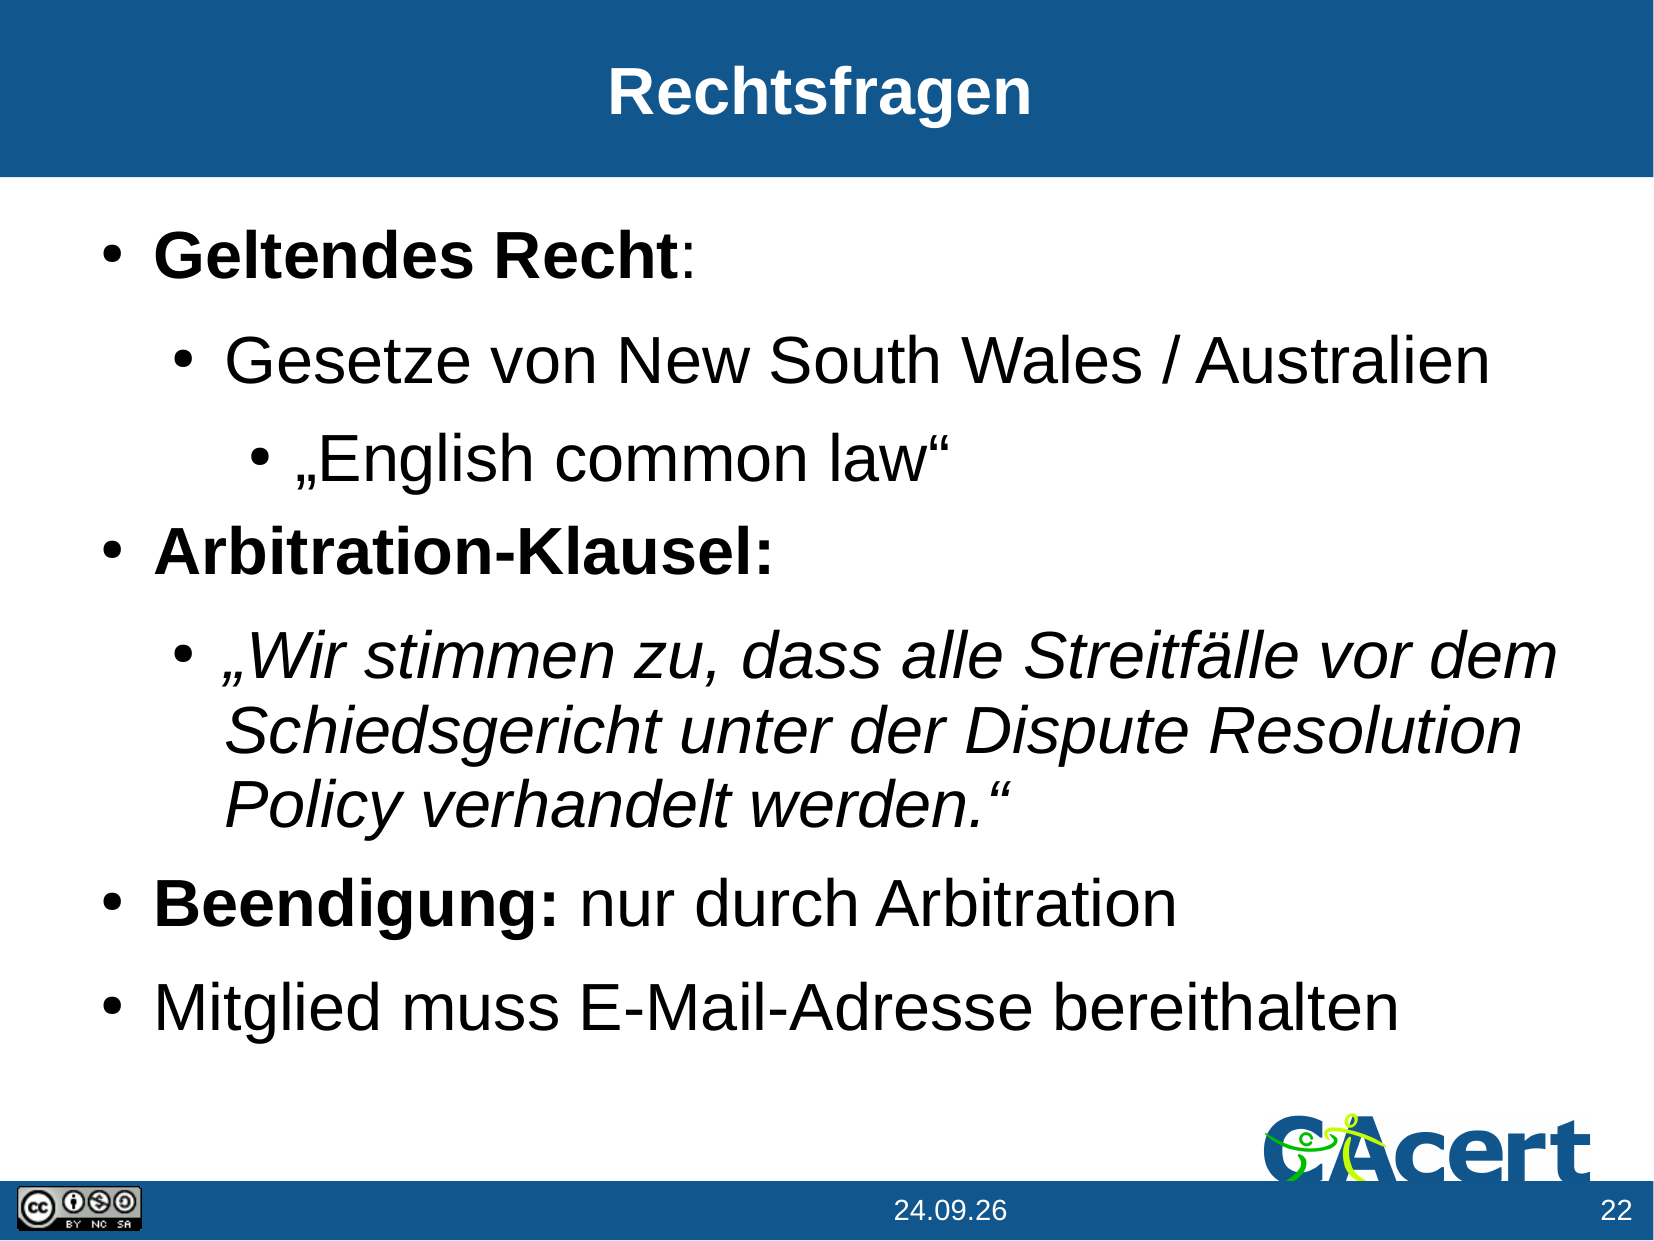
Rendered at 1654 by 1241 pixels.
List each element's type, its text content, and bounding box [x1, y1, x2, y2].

title Rechtsfragen [76, 17, 1565, 166]
list Geltendes Recht: Gesetze von New South Wales / Australien „English common law“ Arbitration-Klausel: „Wir stimmen zu, dass alle Streitfälle vor dem Schiedsgericht unter der Dispute Resolution Policy verhandelt werden.“ Beendigung: nur durch Arbitration Mitglied muss E-Mail-Adresse bereithalten [82, 218, 1571, 1091]
picture [1263, 1112, 1591, 1181]
picture [17, 1186, 142, 1231]
